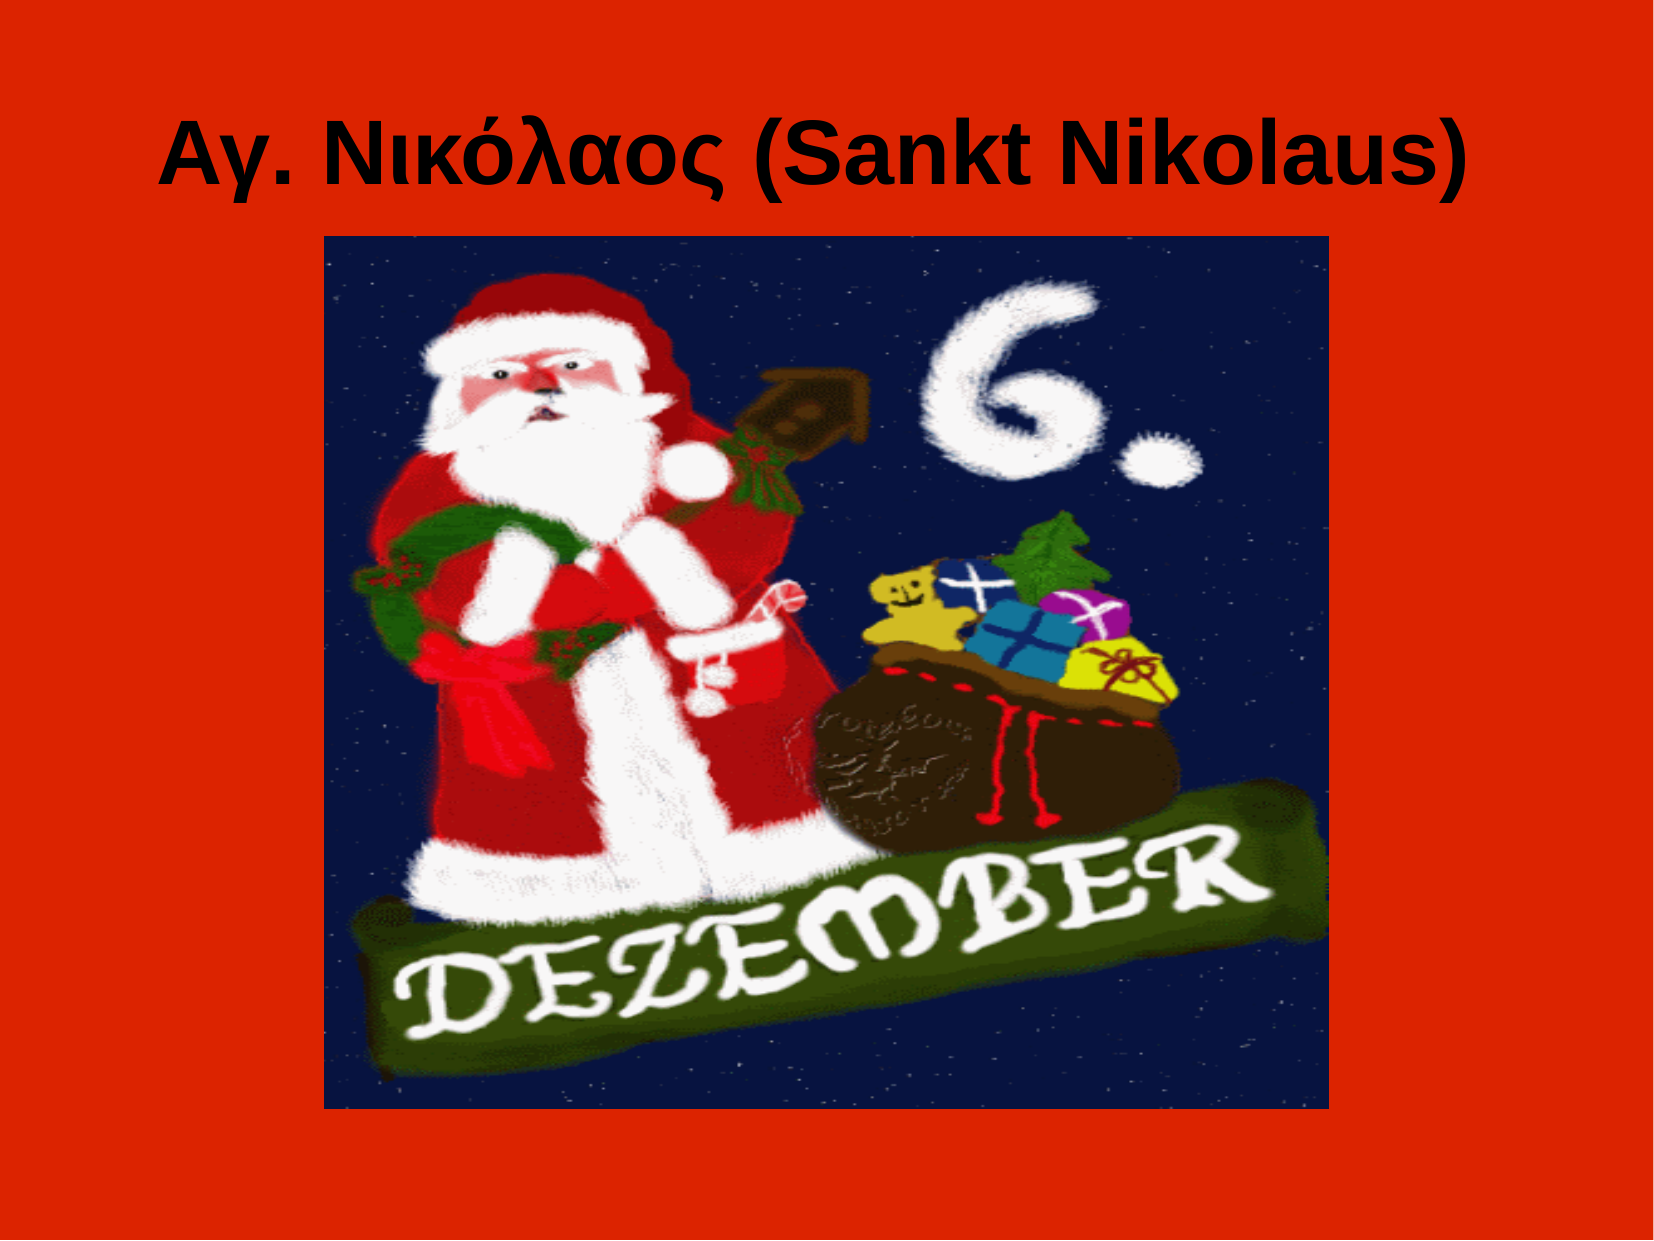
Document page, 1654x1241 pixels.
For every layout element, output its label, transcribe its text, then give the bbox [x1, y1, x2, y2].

picture [324, 250, 1329, 1109]
title Αγ. Νικόλαος (Sankt Nikolaus) [82, 56, 1571, 250]
